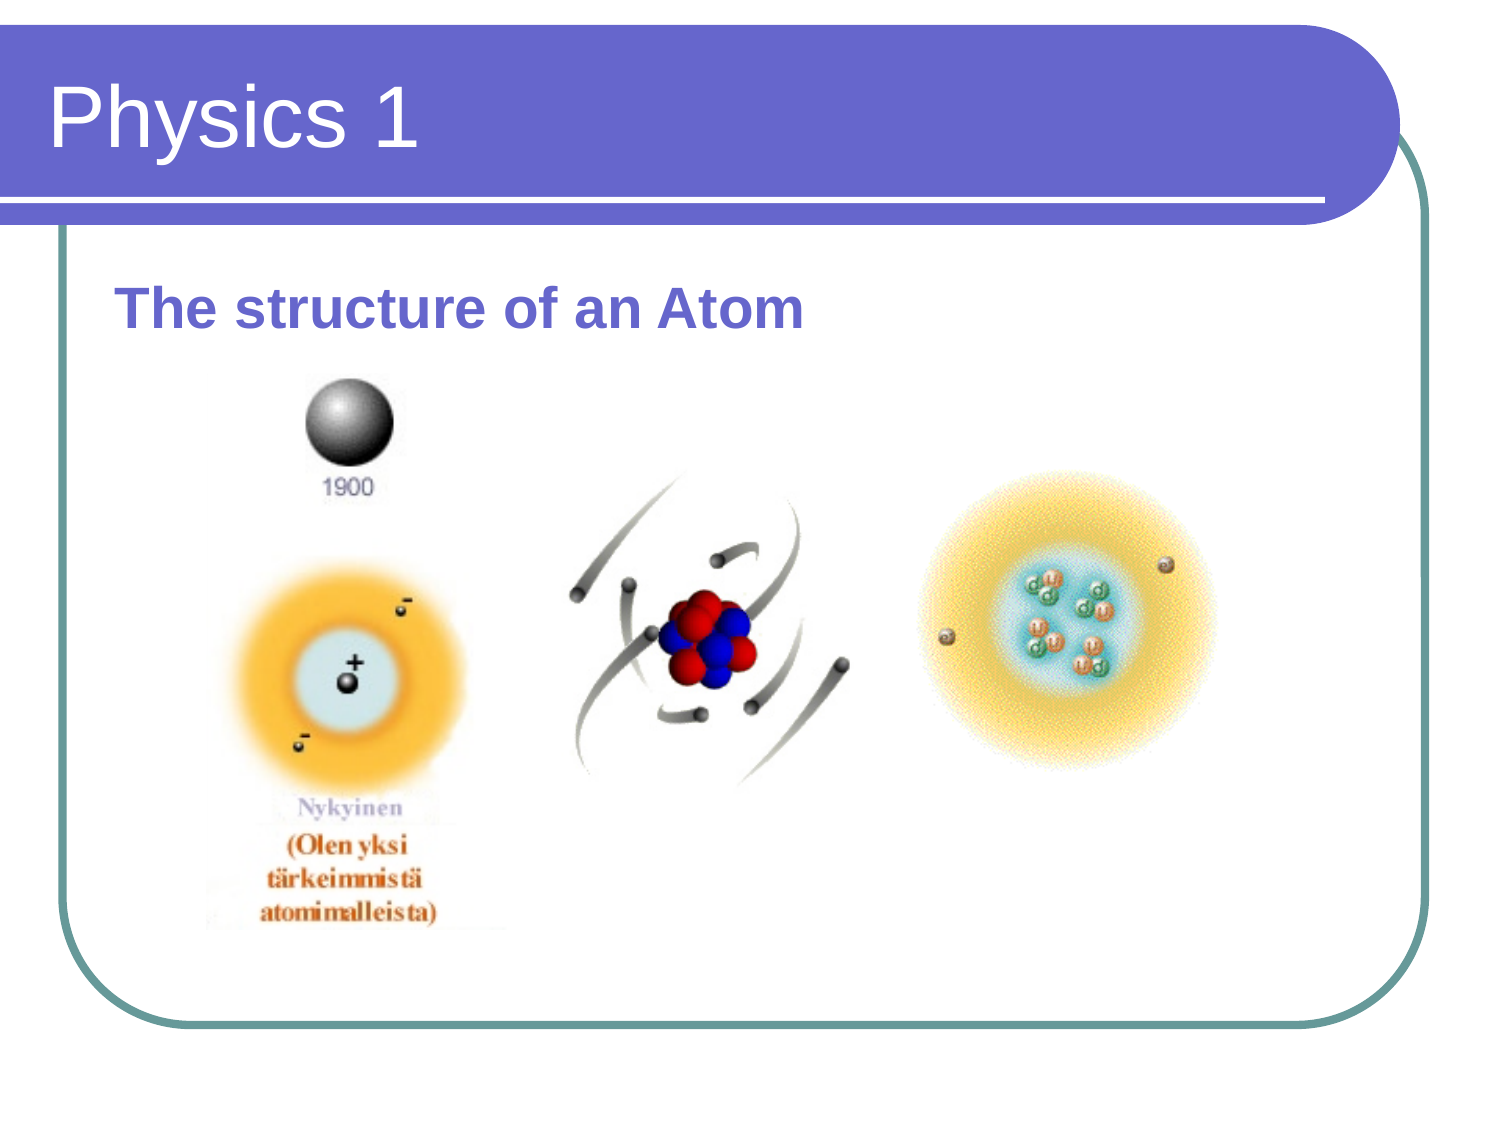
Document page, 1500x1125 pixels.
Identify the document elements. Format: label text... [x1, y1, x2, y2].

picture [206, 373, 511, 930]
picture [537, 467, 875, 800]
list The structure of an Atom [99, 262, 1400, 988]
title Physics 1 [32, 37, 1347, 188]
picture [915, 467, 1222, 775]
